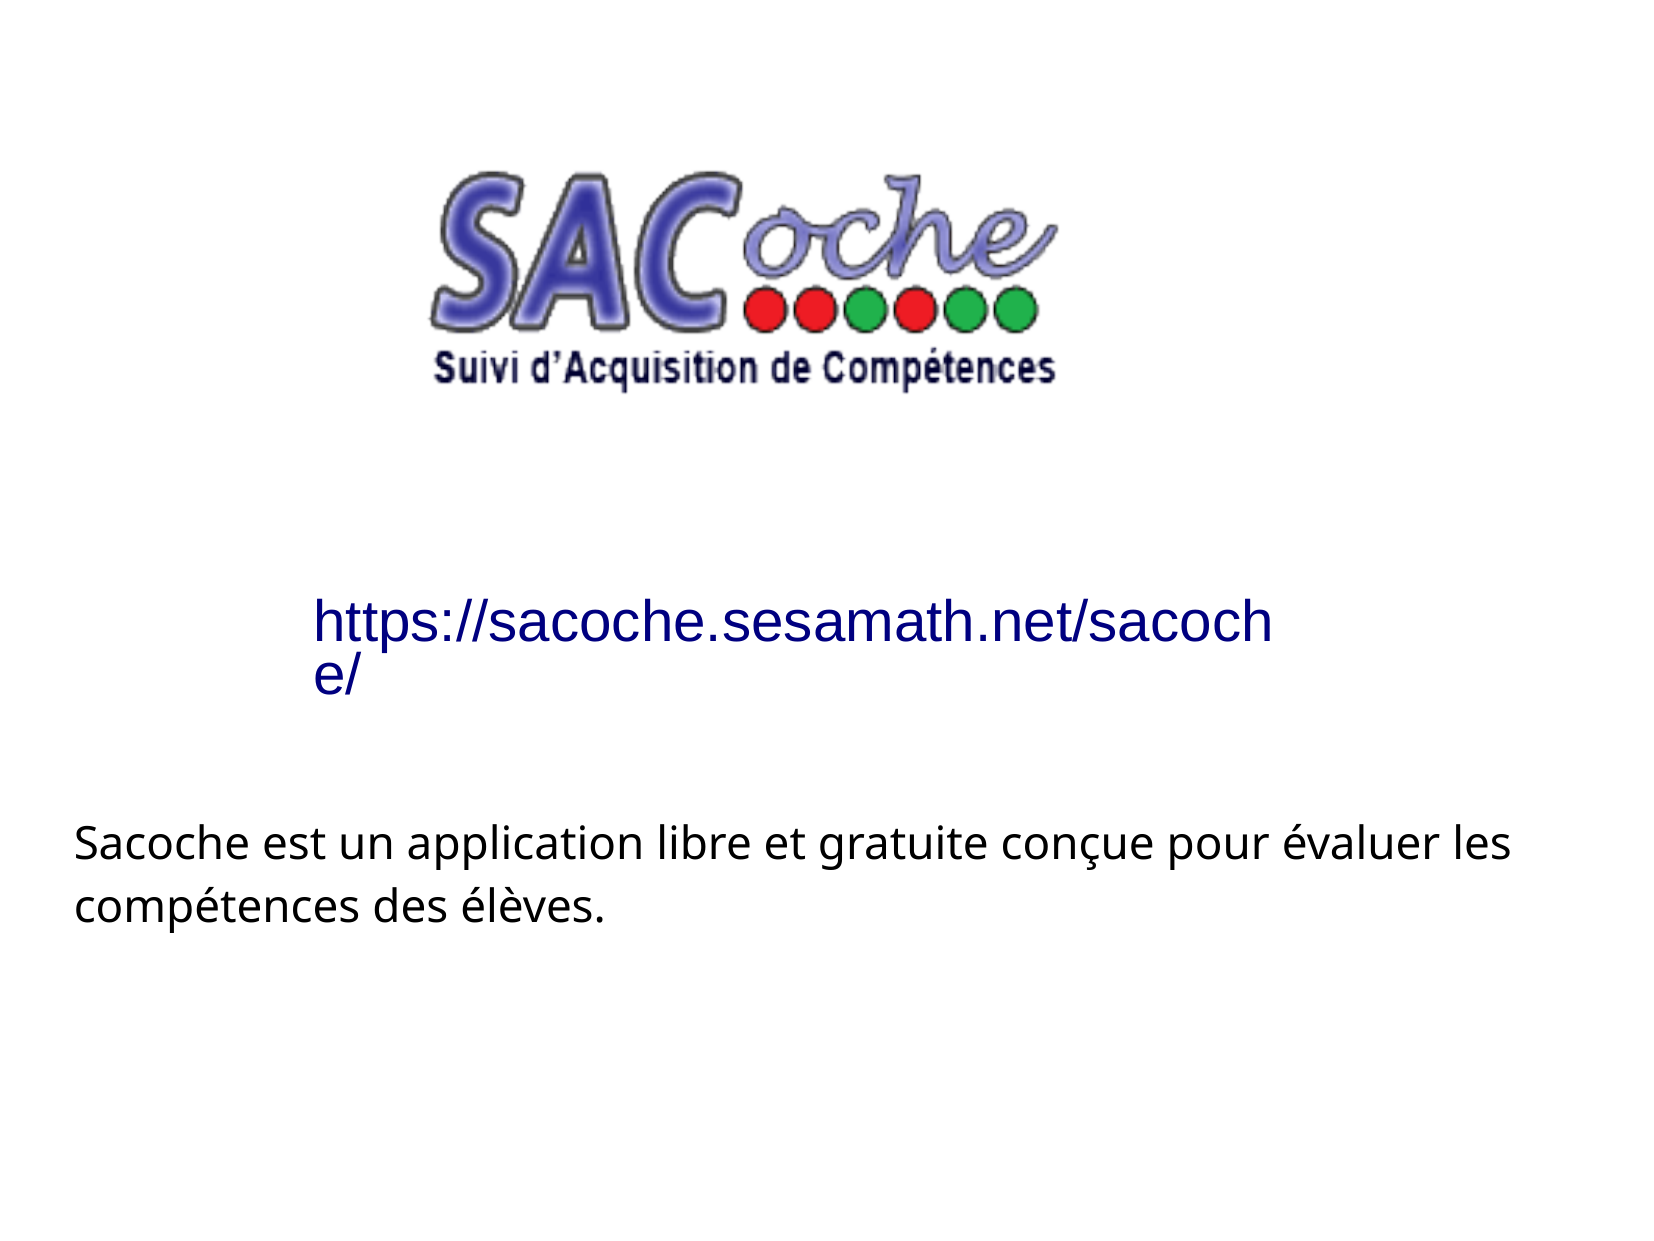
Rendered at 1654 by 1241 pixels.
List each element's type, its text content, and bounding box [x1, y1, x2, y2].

text_box Sacoche est un application libre et gratuite conçue pour évaluer les compétences des élèves. [59, 803, 1607, 1010]
text_box https://sacoche.sesamath.net/sacoche/ [298, 581, 1296, 726]
picture [419, 162, 1069, 398]
